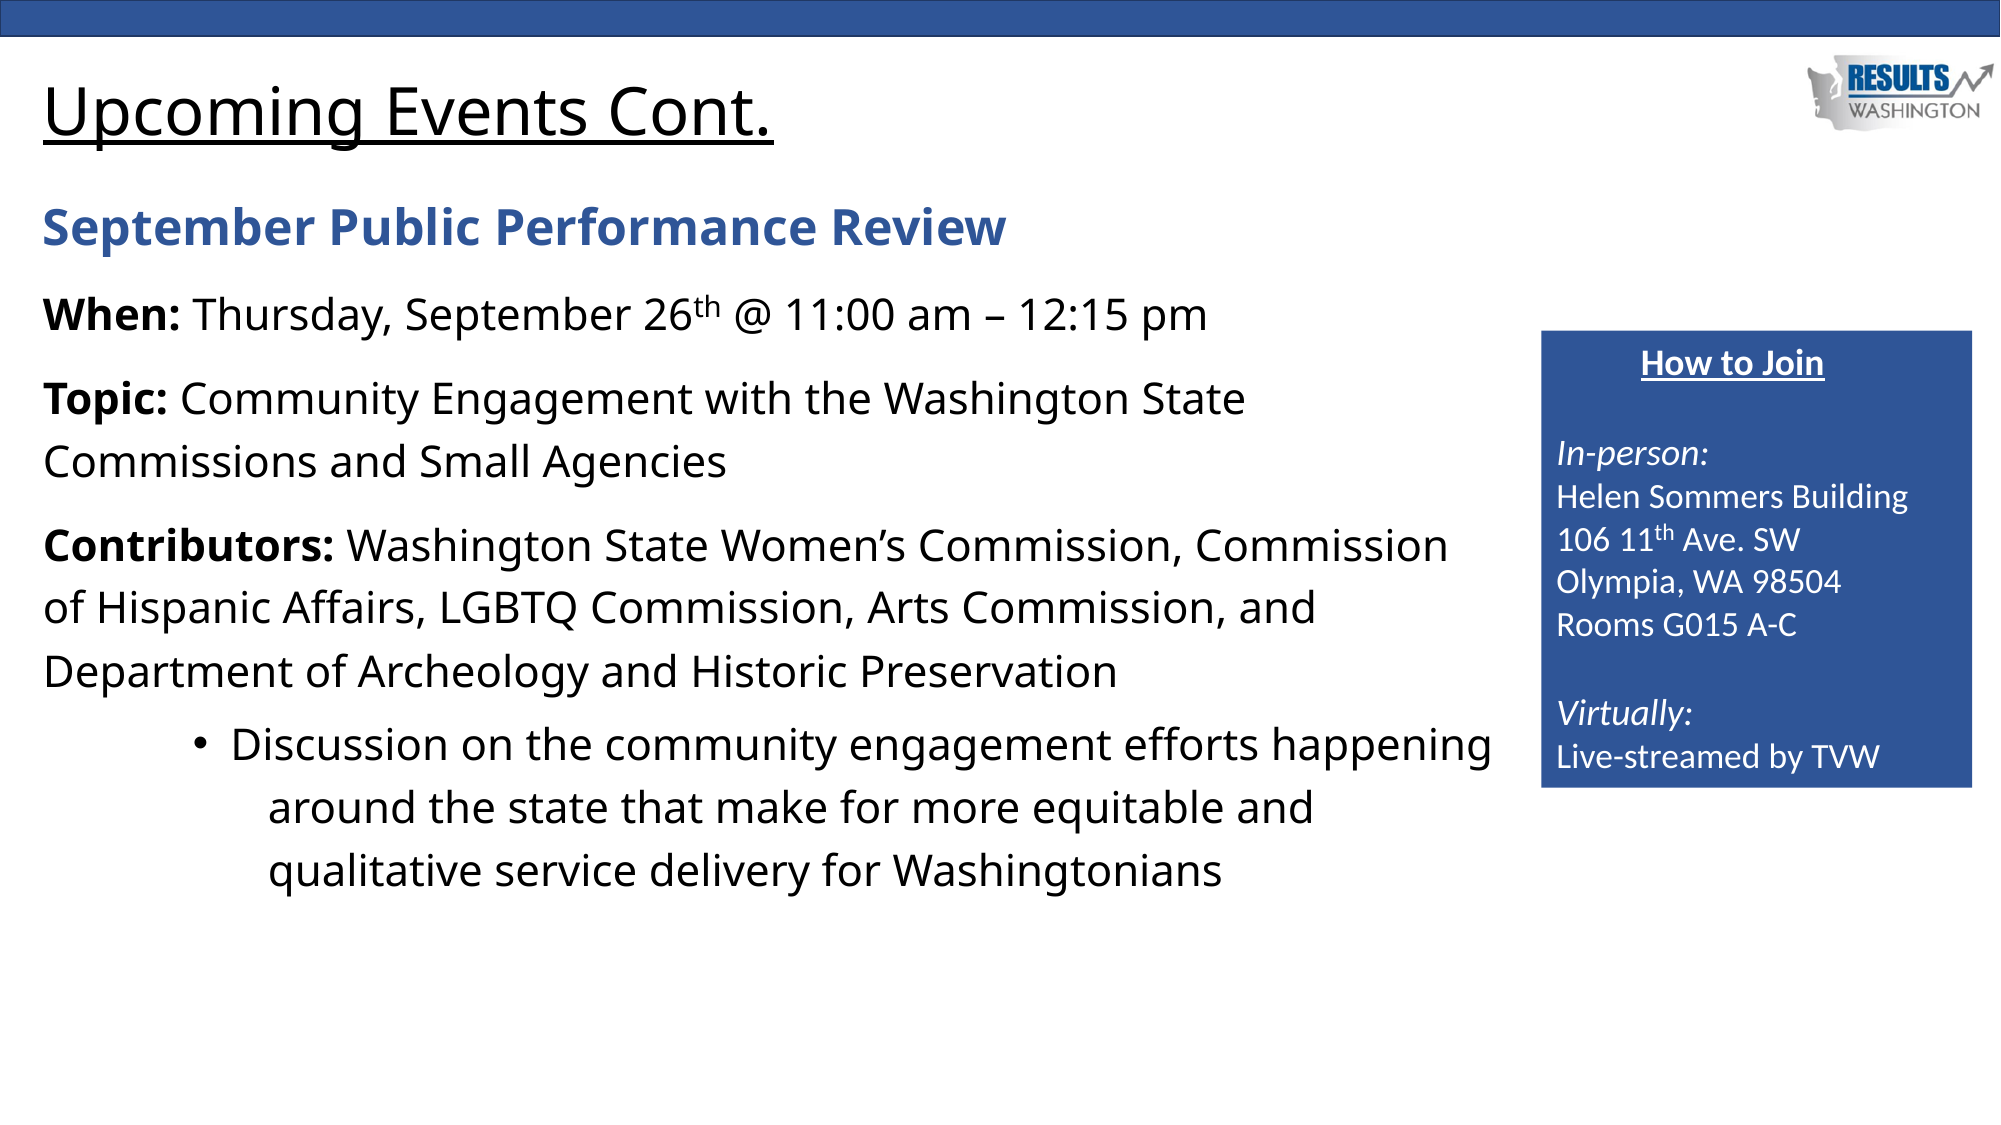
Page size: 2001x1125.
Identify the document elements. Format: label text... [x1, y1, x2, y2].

text_box [0, 0, 2000, 36]
title Upcoming Events Cont. [27, 65, 1753, 162]
text_box How to Join In-person: Helen Sommers Building 106 11th Ave. SW Olympia, WA 98504 Rooms G015 A-C Virtually: Live-streamed by TVW [1541, 330, 1973, 788]
picture [1798, 40, 2000, 136]
list September Public Performance Review When: Thursday, September 26th @ 11:00 am – 12:15 pm Topic: Community Engagement with the Washington State Commissions and Small Agencies Contributors: Washington State Women’s Commission, Commission of Hispanic Affairs, LGBTQ Commission, Arts Commission, and Department of Archeology and Historic Preservation Discussion on the community engagement efforts happening around the state that make for more equitable and qualitative service delivery for Washingtonians [27, 175, 1517, 1108]
